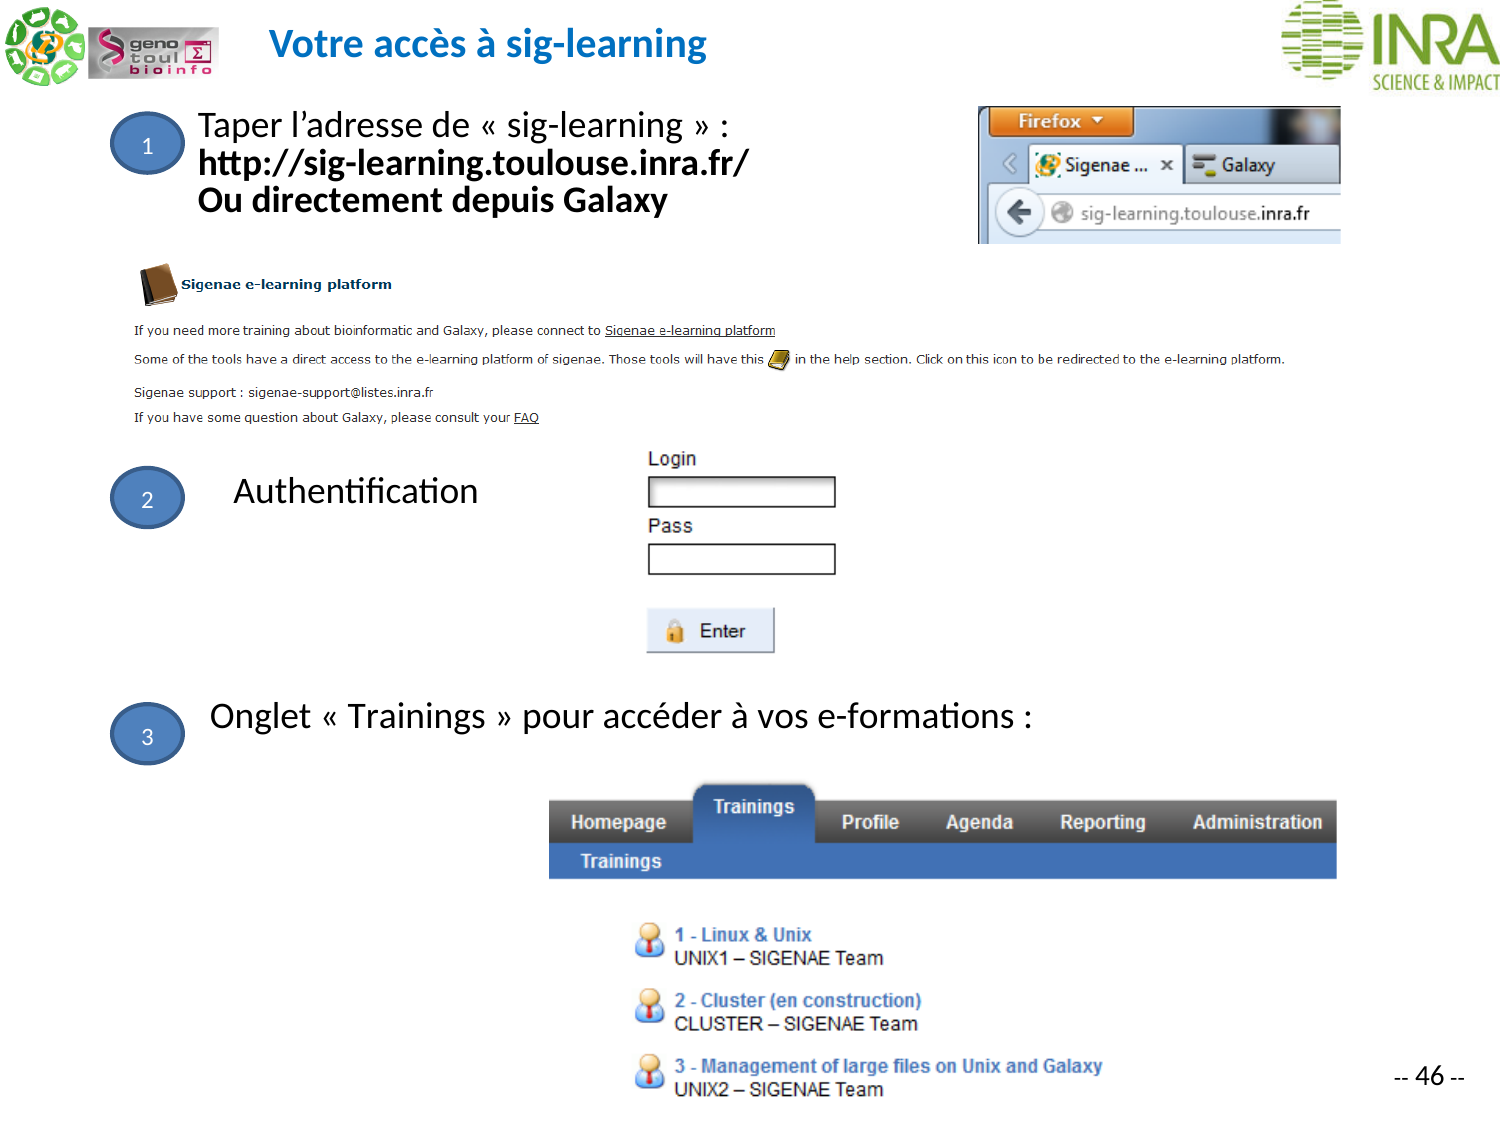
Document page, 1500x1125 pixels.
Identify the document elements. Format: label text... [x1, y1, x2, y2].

text_box Votre accès à sig-learning [253, 19, 1270, 86]
text_box 2 [112, 467, 183, 528]
picture [549, 775, 1337, 1118]
text_box 3 [112, 704, 183, 764]
picture [88, 27, 219, 79]
picture [978, 0, 1500, 244]
picture [5, 7, 85, 86]
text_box 1 [112, 113, 183, 173]
text_box Onglet « Trainings » pour accéder à vos e-formations : [194, 692, 1341, 754]
text_box Taper l’adresse de « sig-learning » : http://sig-learning.toulouse.inra.fr/ Ou directement depuis Galaxy [183, 101, 1447, 255]
picture [100, 255, 1294, 681]
text_box Authentification [218, 468, 538, 529]
